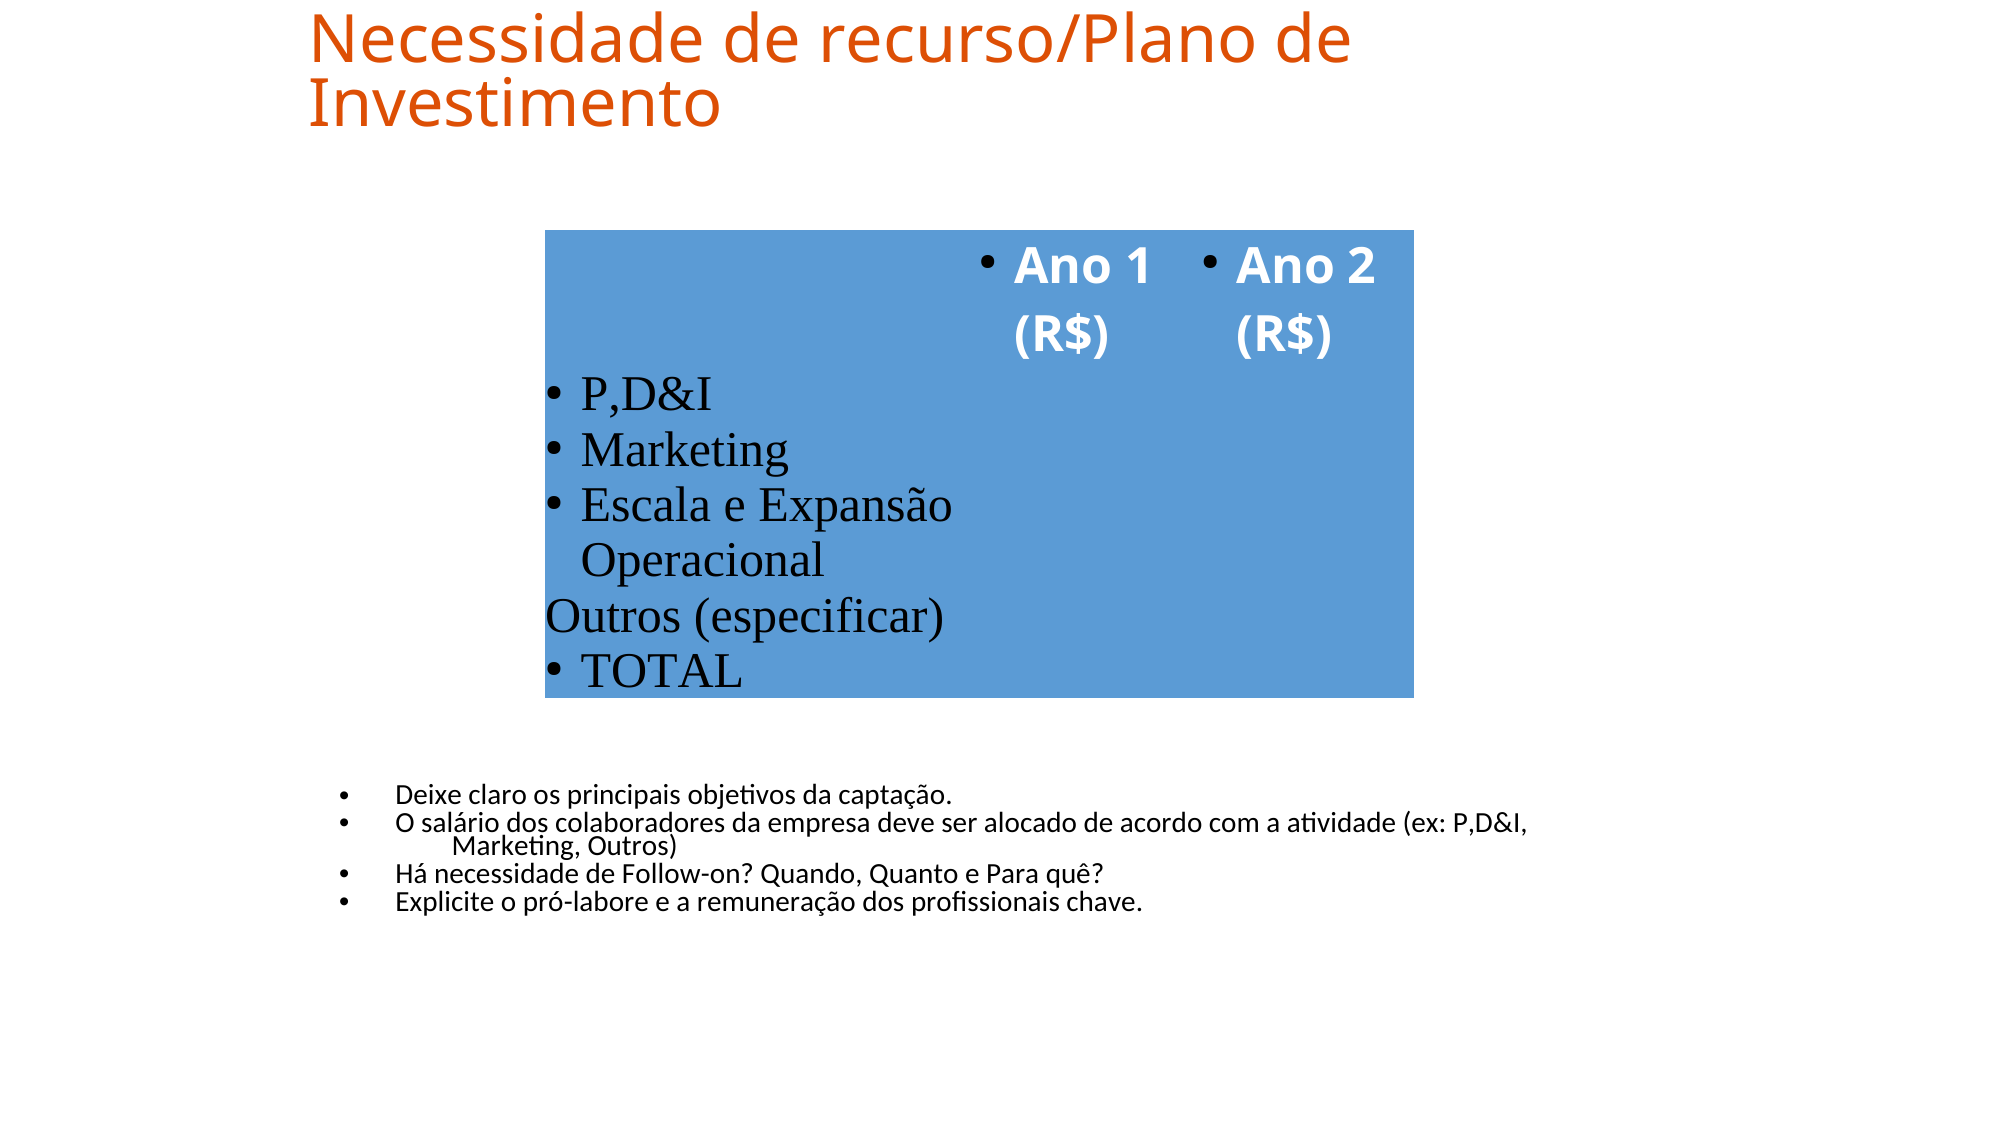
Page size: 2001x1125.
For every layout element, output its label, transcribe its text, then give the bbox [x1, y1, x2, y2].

table_header Ano 1 (R$) [979, 230, 1201, 366]
table_cell [1201, 588, 1414, 643]
table_header Ano 2 (R$) [1201, 230, 1414, 366]
table_cell Escala e Expansão Operacional [545, 477, 979, 588]
table_cell [979, 477, 1201, 588]
table_cell [979, 422, 1201, 477]
table_cell [1201, 643, 1414, 698]
table_cell [1201, 422, 1414, 477]
table_cell Marketing [545, 422, 979, 477]
text_box Deixe claro os principais objetivos da captação. O salário dos colaboradores da empresa deve ser alocado de acordo com a atividade (ex: P,D&I, Marketing, Outros) Há necessidade de Follow-on? Quando, Quanto e Para quê? Explicite o pró-labore e a remuneração dos profissionais chave. [324, 778, 1675, 992]
table_cell [1201, 366, 1414, 422]
text_box Necessidade de recurso/Plano de Investimento [308, 2, 1690, 148]
table_cell [979, 588, 1201, 643]
table_cell [979, 643, 1201, 698]
table_cell [979, 366, 1201, 422]
table_cell TOTAL [545, 643, 979, 698]
table_cell Outros (especificar) [545, 588, 979, 643]
table_cell [1201, 477, 1414, 588]
table_cell P,D&I [545, 366, 979, 422]
table_header [545, 230, 979, 366]
